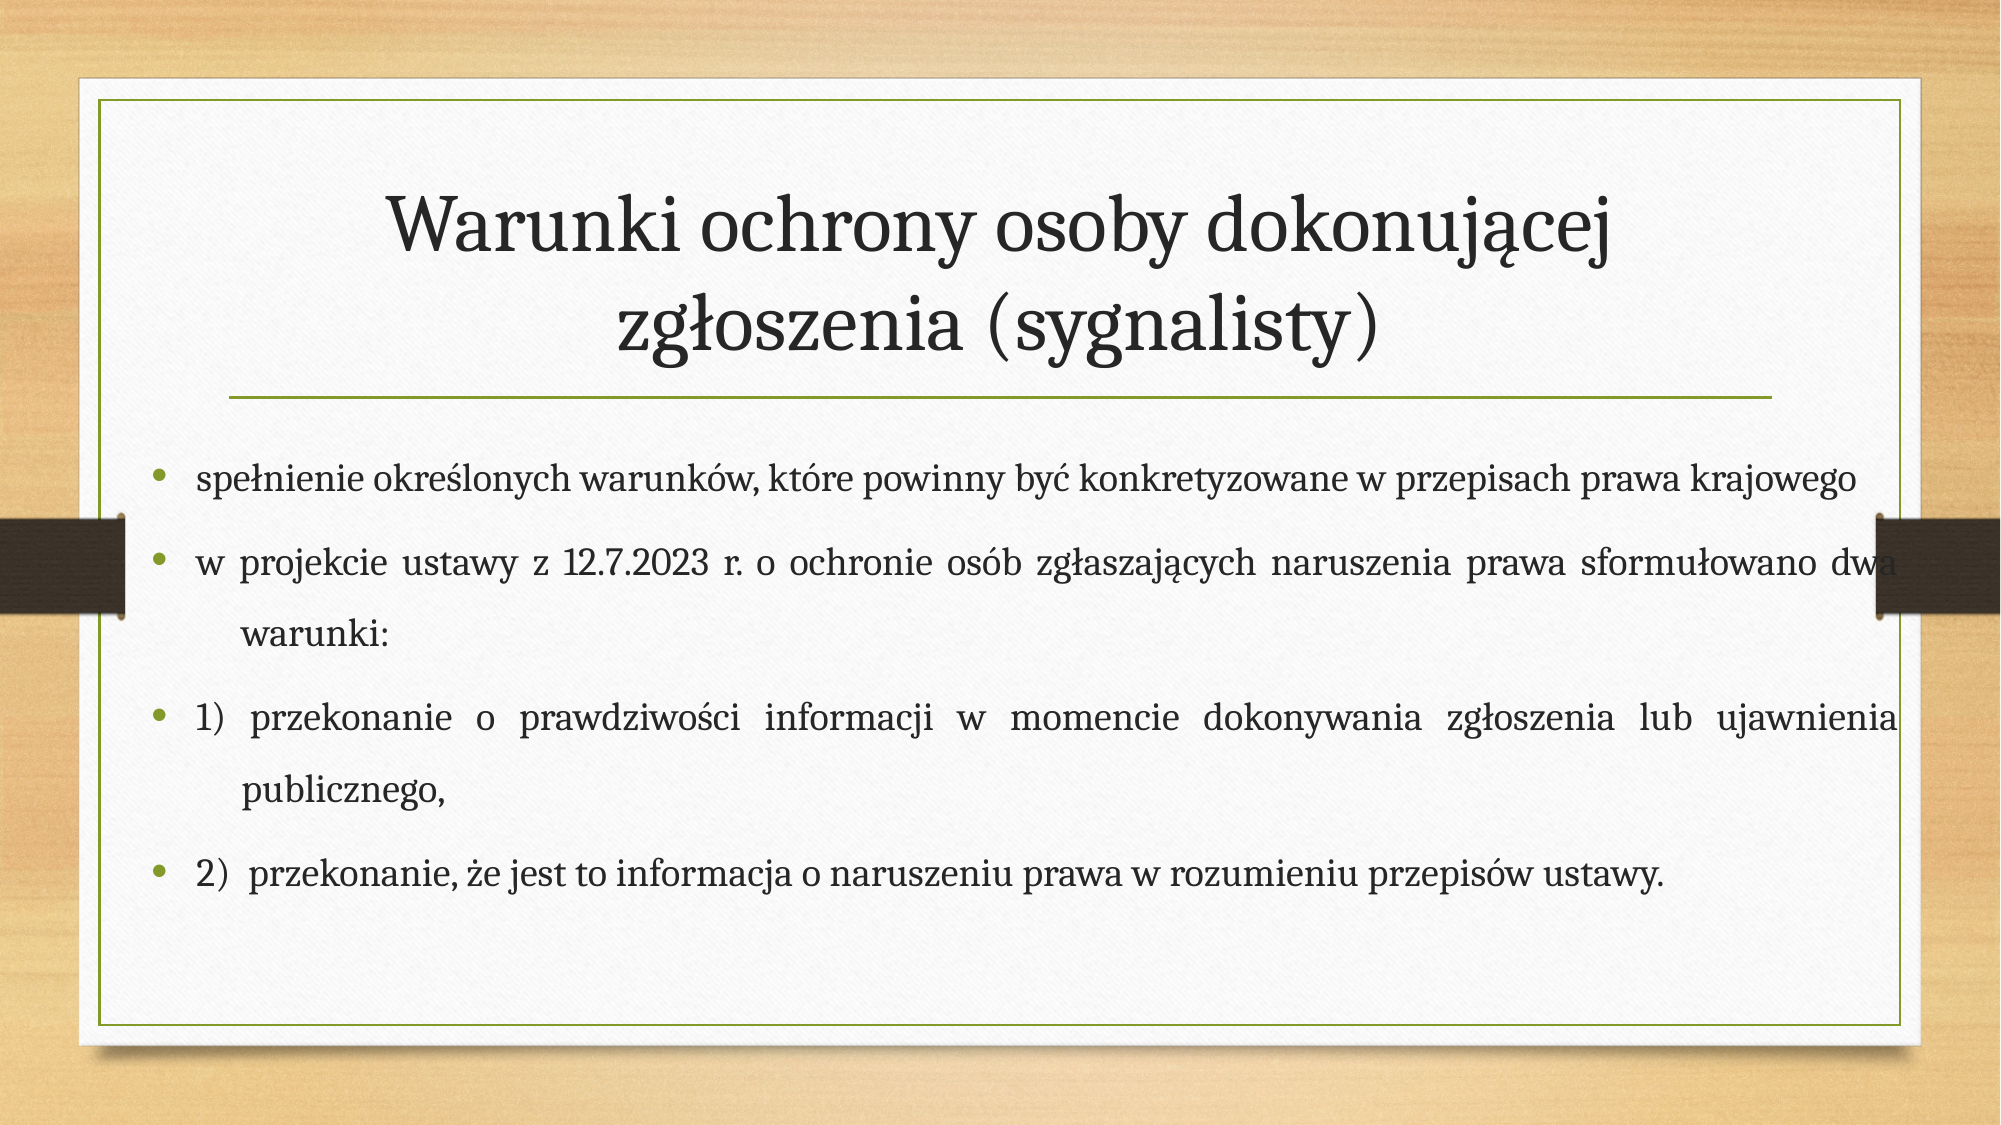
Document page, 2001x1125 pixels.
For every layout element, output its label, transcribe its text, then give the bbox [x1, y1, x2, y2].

list spełnienie określonych warunków, które powinny być konkretyzowane w przepisach prawa krajowego w projekcie ustawy z 12.7.2023 r. o ochronie osób zgłaszających naruszenia prawa sformułowano dwa warunki: 1) przekonanie o prawdziwości informacji w momencie dokonywania zgłoszenia lub ujawnienia publicznego, 2) przekonanie, że jest to informacja o naruszeniu prawa w rozumieniu przepisów ustawy. [136, 419, 1915, 964]
title Warunki ochrony osoby dokonującej zgłoszenia (sygnalisty) [212, 161, 1788, 376]
